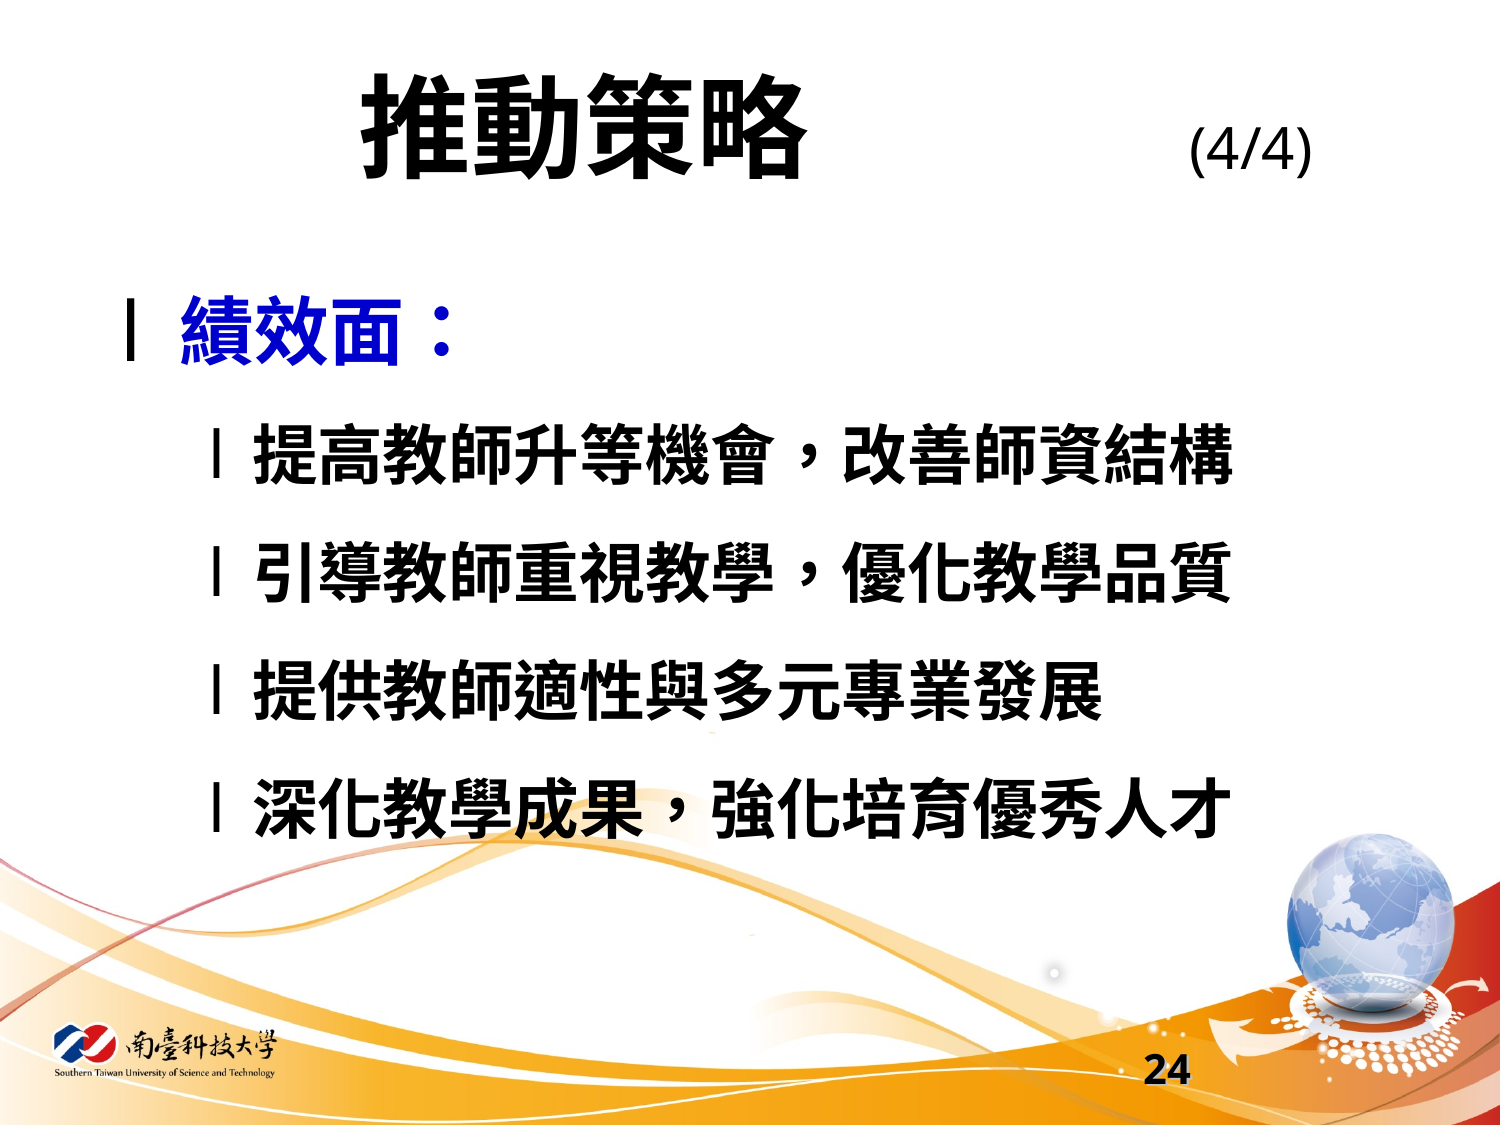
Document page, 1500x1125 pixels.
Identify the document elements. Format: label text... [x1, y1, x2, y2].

text_box 推動策略 (4/4) [38, 50, 1473, 200]
text_box 績效面： 提高教師升等機會，改善師資結構 引導教師重視教學，優化教學品質 提供教師適性與多元專業發展 深化教學成果，強化培育優秀人才 [76, 231, 1388, 861]
text_box 24 [1128, 1035, 1479, 1095]
